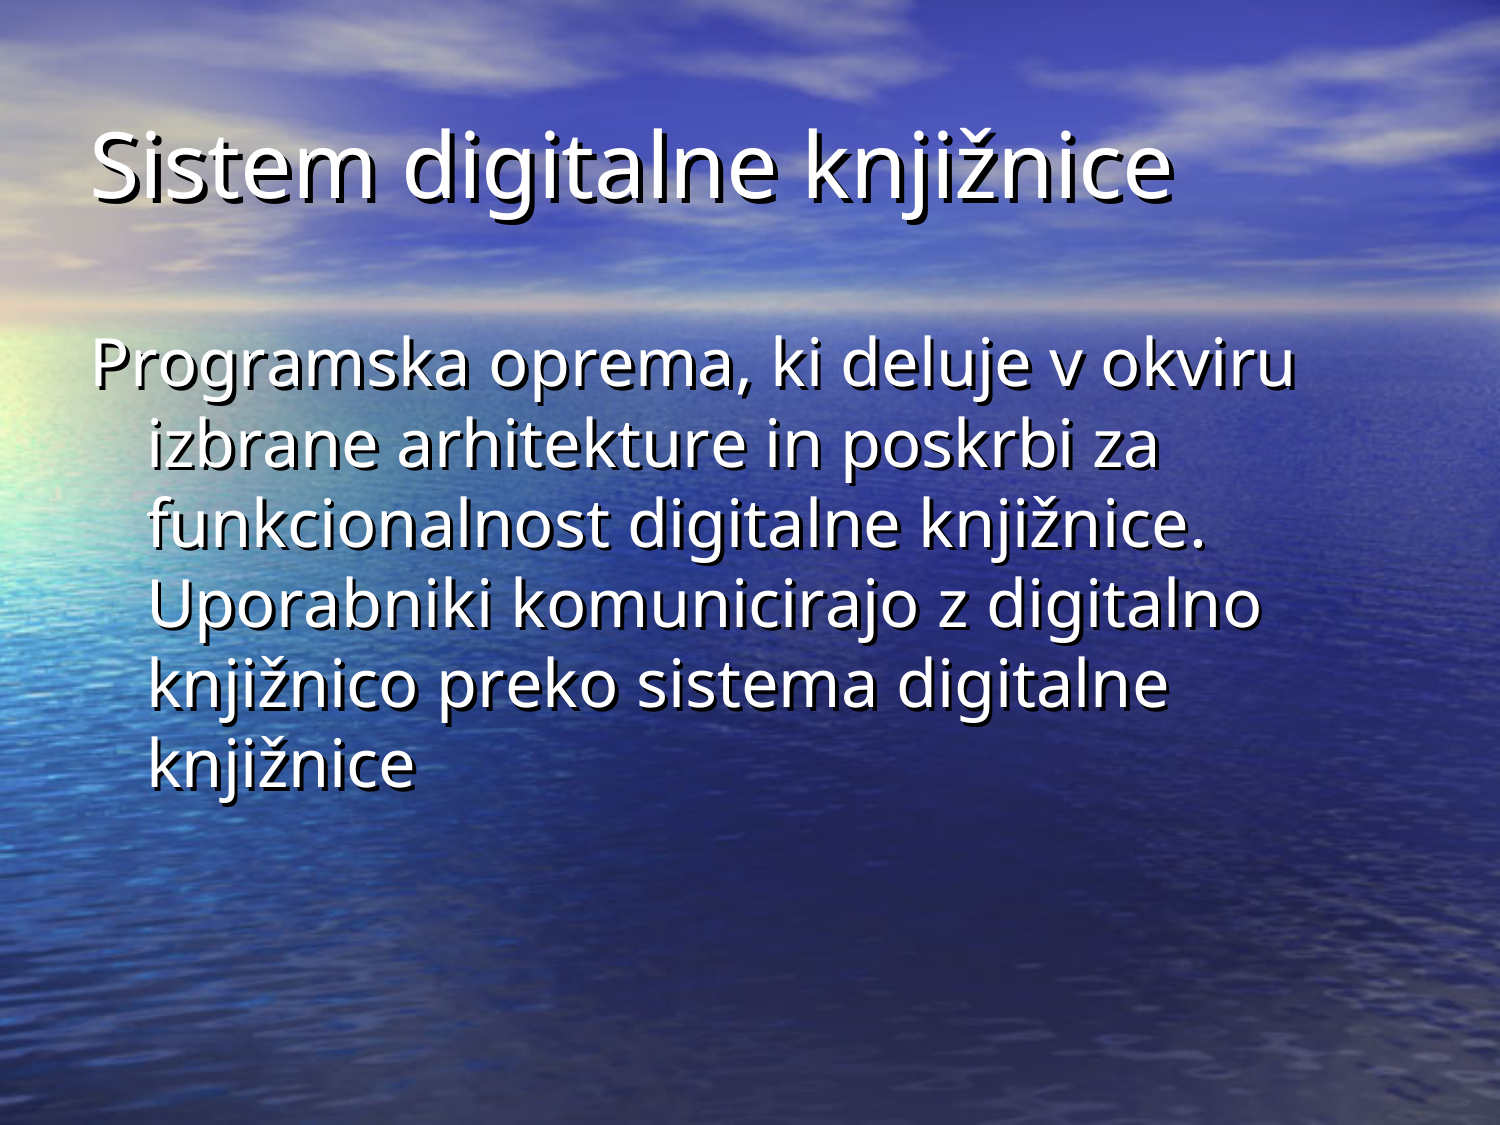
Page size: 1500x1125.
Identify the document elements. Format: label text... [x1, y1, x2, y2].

title Sistem digitalne knjižnice [75, 47, 1426, 276]
list Programska oprema, ki deluje v okviru izbrane arhitekture in poskrbi za funkcionalnost digitalne knjižnice. Uporabniki komunicirajo z digitalno knjižnico preko sistema digitalne knjižnice [75, 312, 1426, 988]
picture [0, 0, 1500, 1125]
